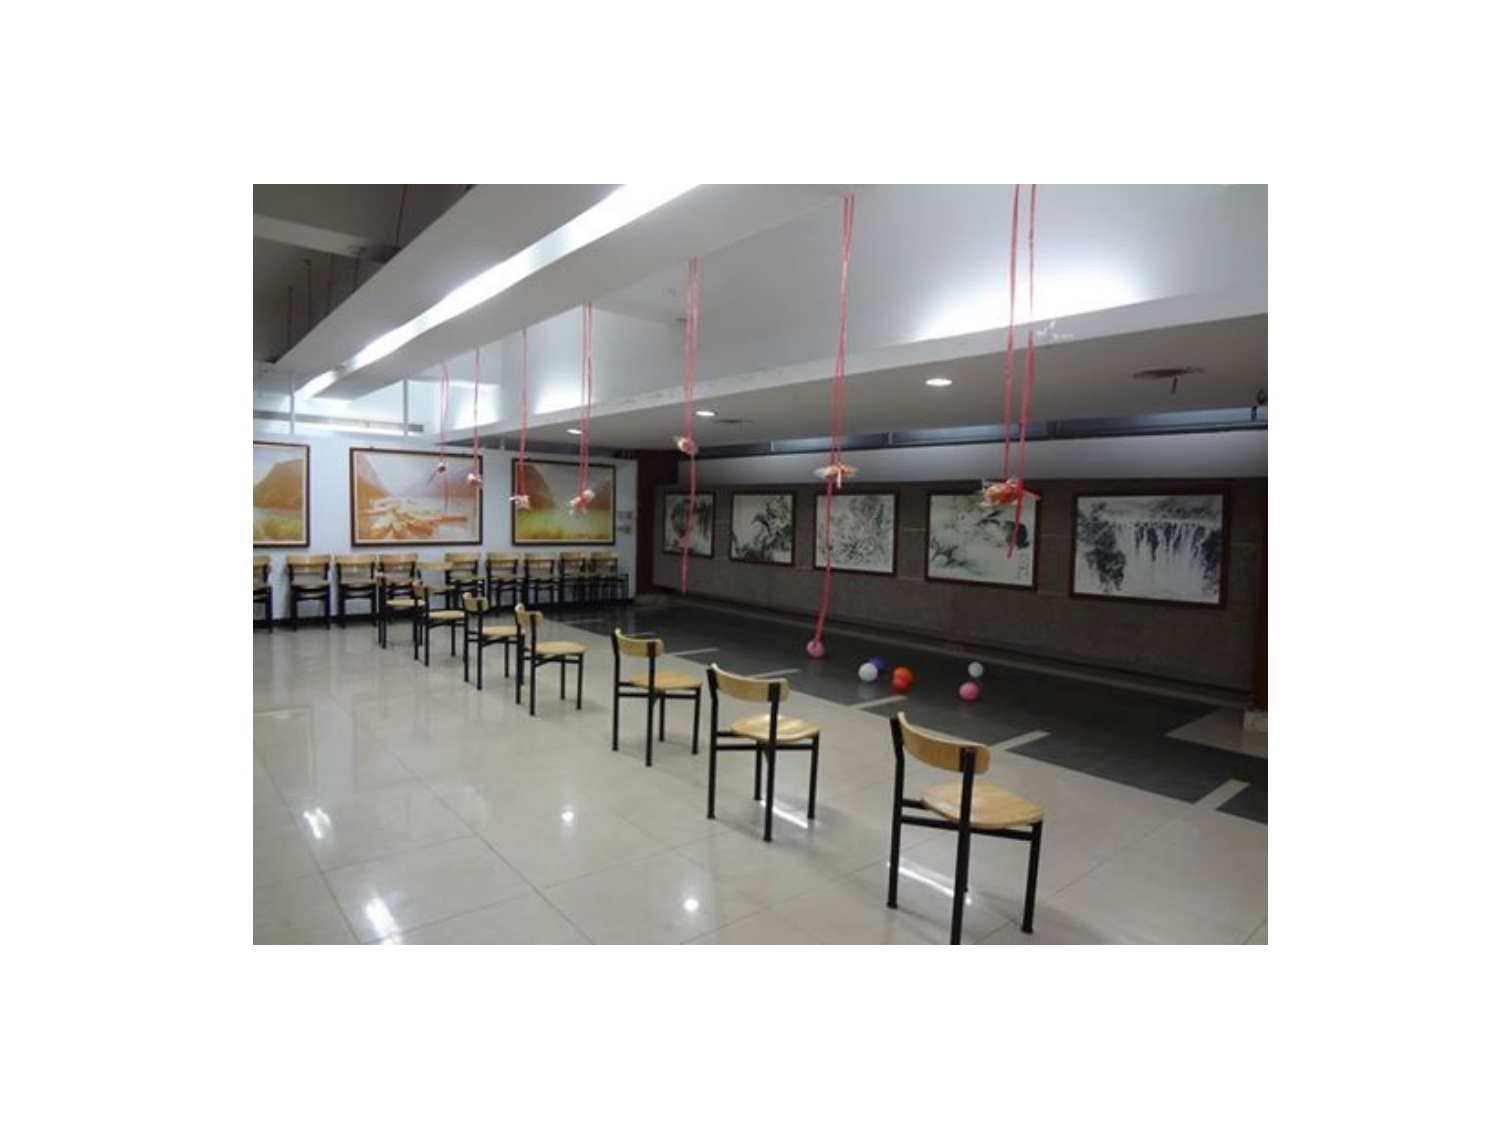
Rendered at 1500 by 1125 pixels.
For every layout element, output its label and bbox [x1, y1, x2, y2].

picture [253, 184, 1268, 945]
